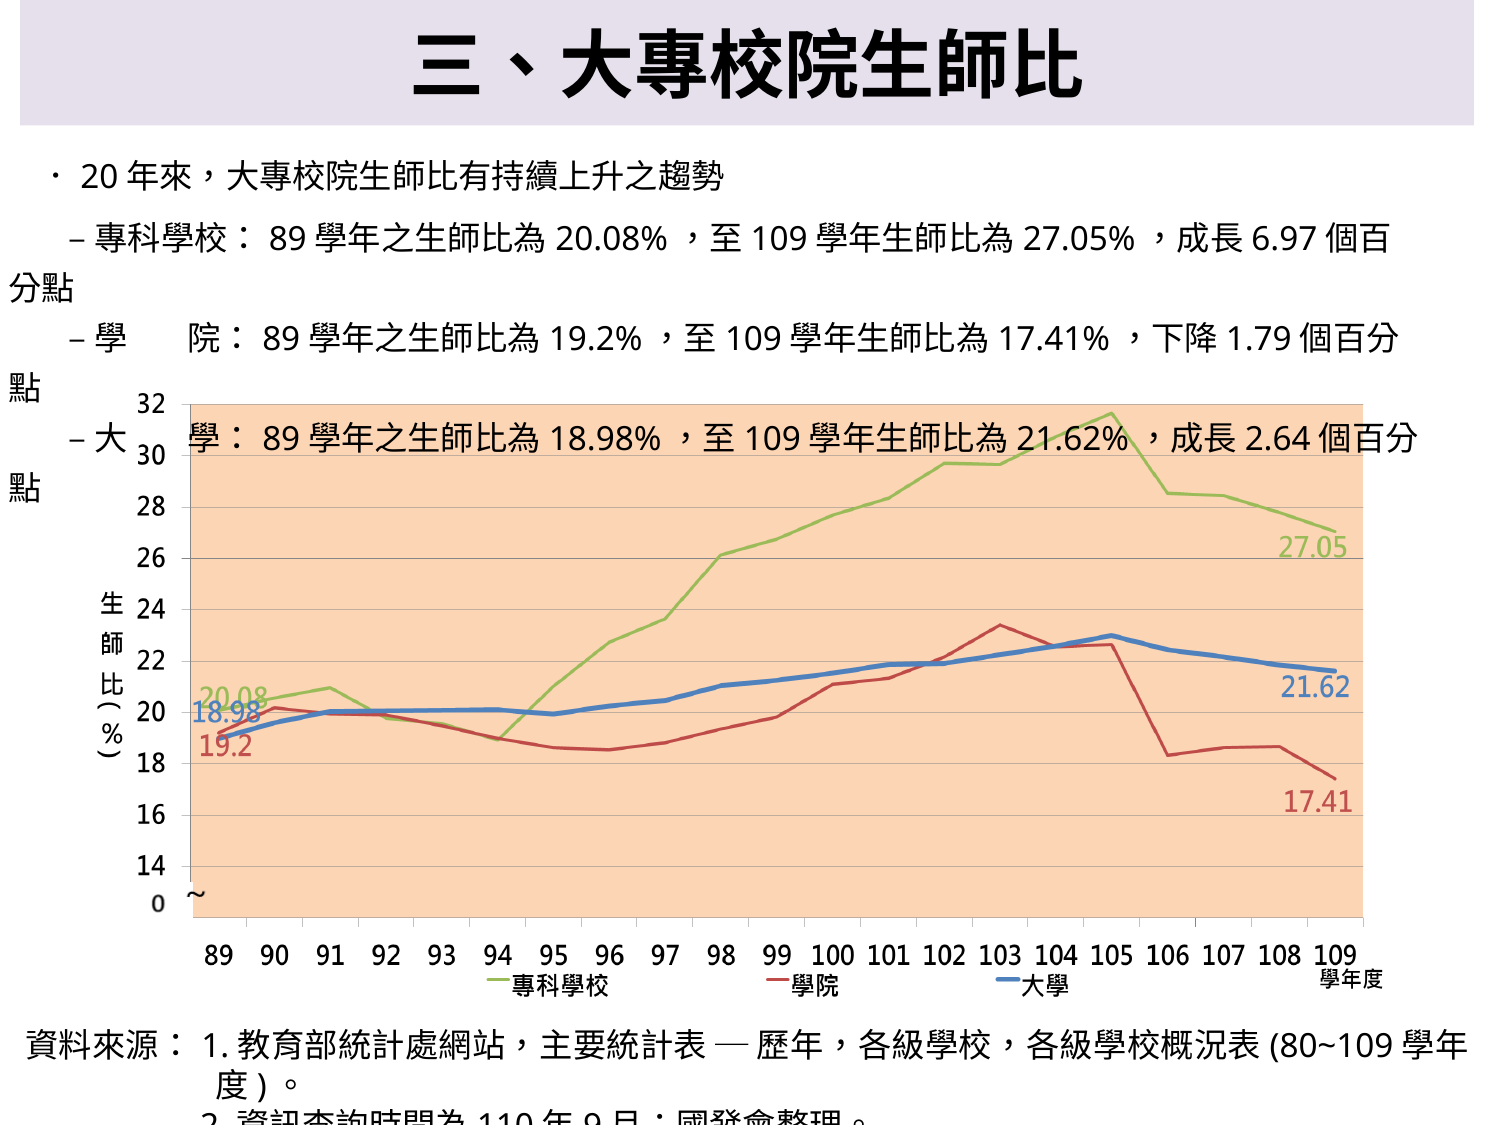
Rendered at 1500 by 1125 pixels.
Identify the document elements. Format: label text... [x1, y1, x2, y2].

text_box 資料來源：1.教育部統計處網站，主要統計表 ─ 歷年，各級學校，各級學校概況表(80~109學年度)。 2.資訊查詢時間為110年9月；國發會整理。 [10, 1016, 1484, 1113]
picture [88, 504, 1400, 1000]
text_box 三、大專校院生師比 [20, 0, 1474, 126]
text_box ．20年來，大專校院生師比有持續上升之趨勢 –專科學校：89學年之生師比為20.08%，至109學年生師比為27.05%，成長6.97個百分點 –學 院：89學年之生師比為19.2%，至109學年生師比為17.41%，下降1.79個百分點 –大 學：89學年之生師比為18.98%，至109學年生師比為21.62%，成長2.64個百分點 [0, 137, 1438, 504]
